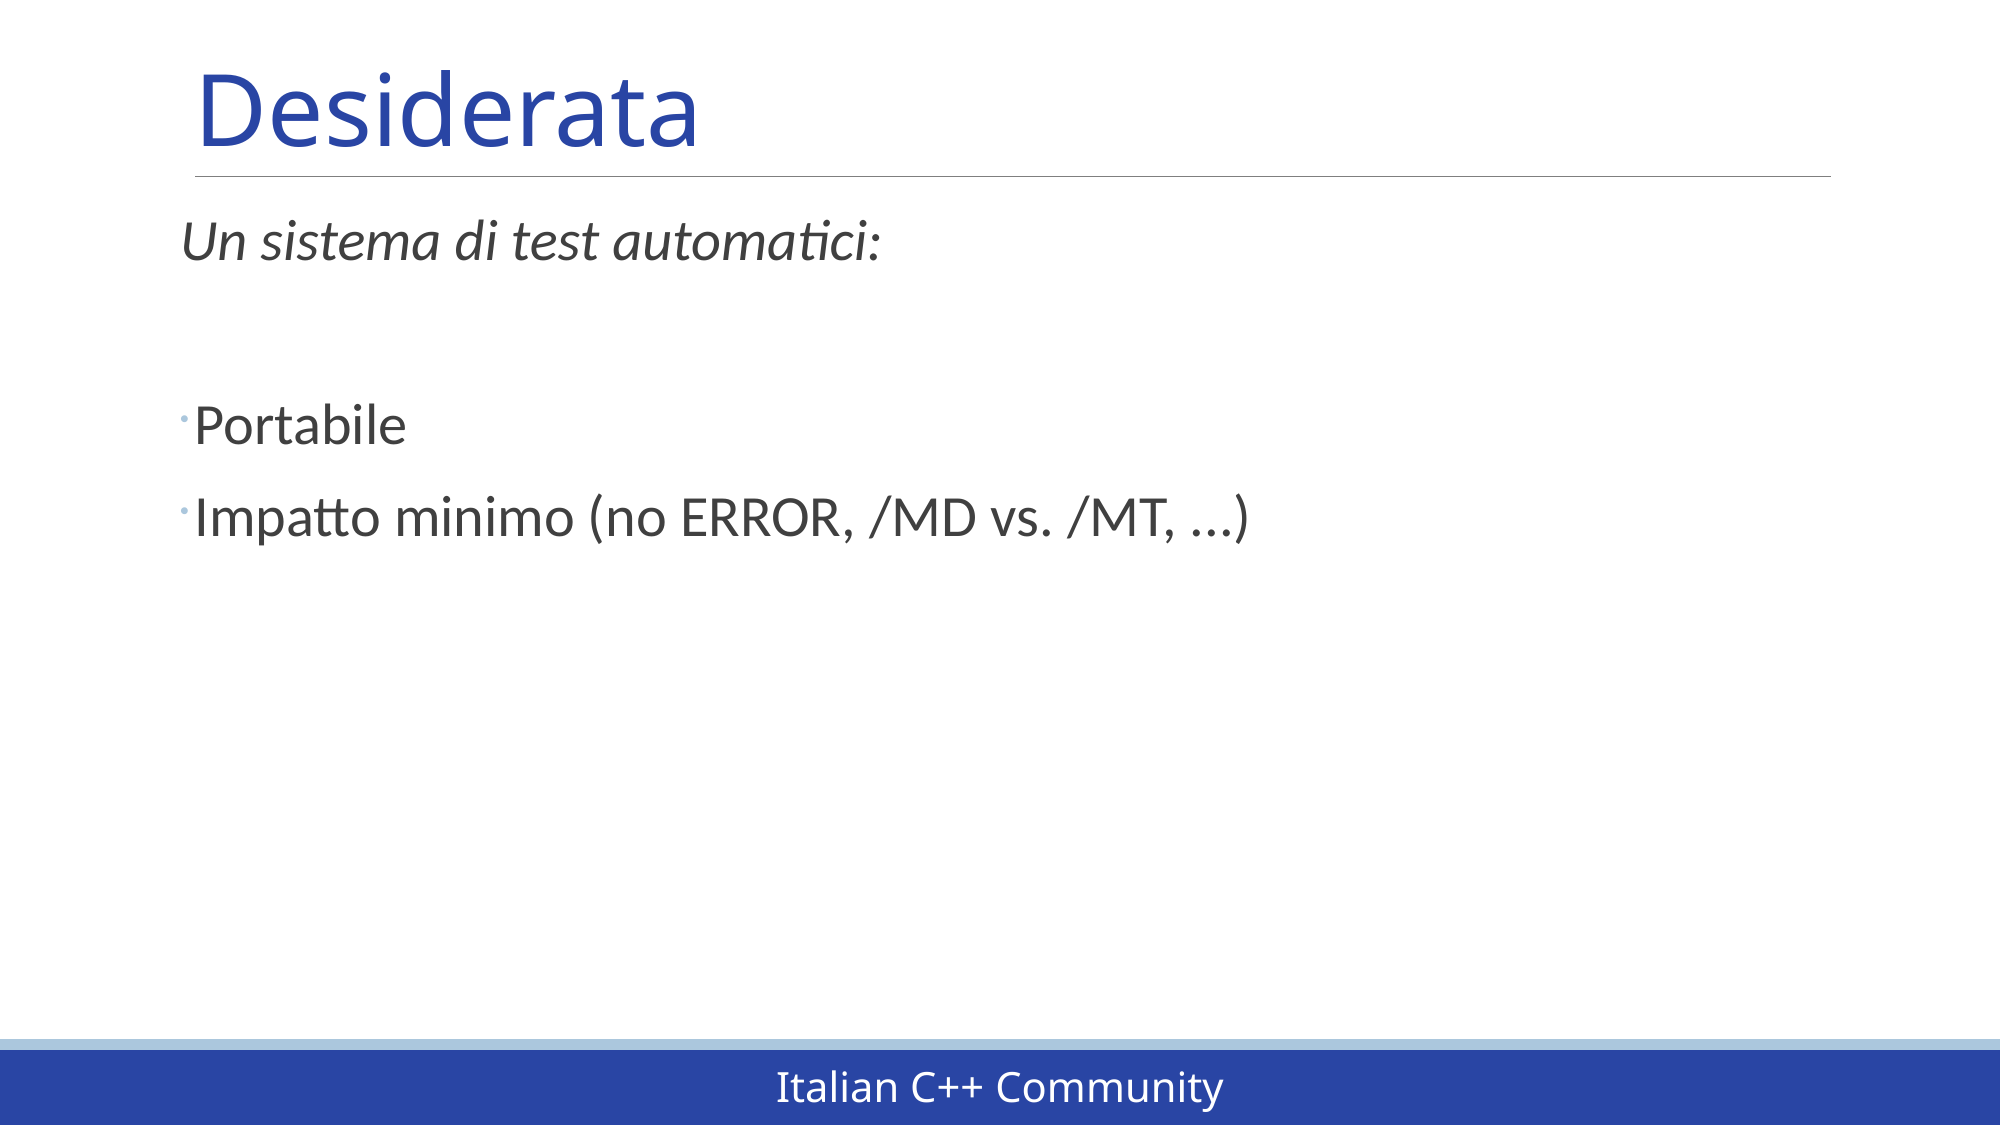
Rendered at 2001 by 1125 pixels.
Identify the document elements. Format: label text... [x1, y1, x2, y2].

list Un sistema di test automatici: Portabile Impatto minimo (no ERROR, /MD vs. /MT, ...) [179, 202, 1830, 1011]
title Desiderata [179, 2, 1830, 175]
